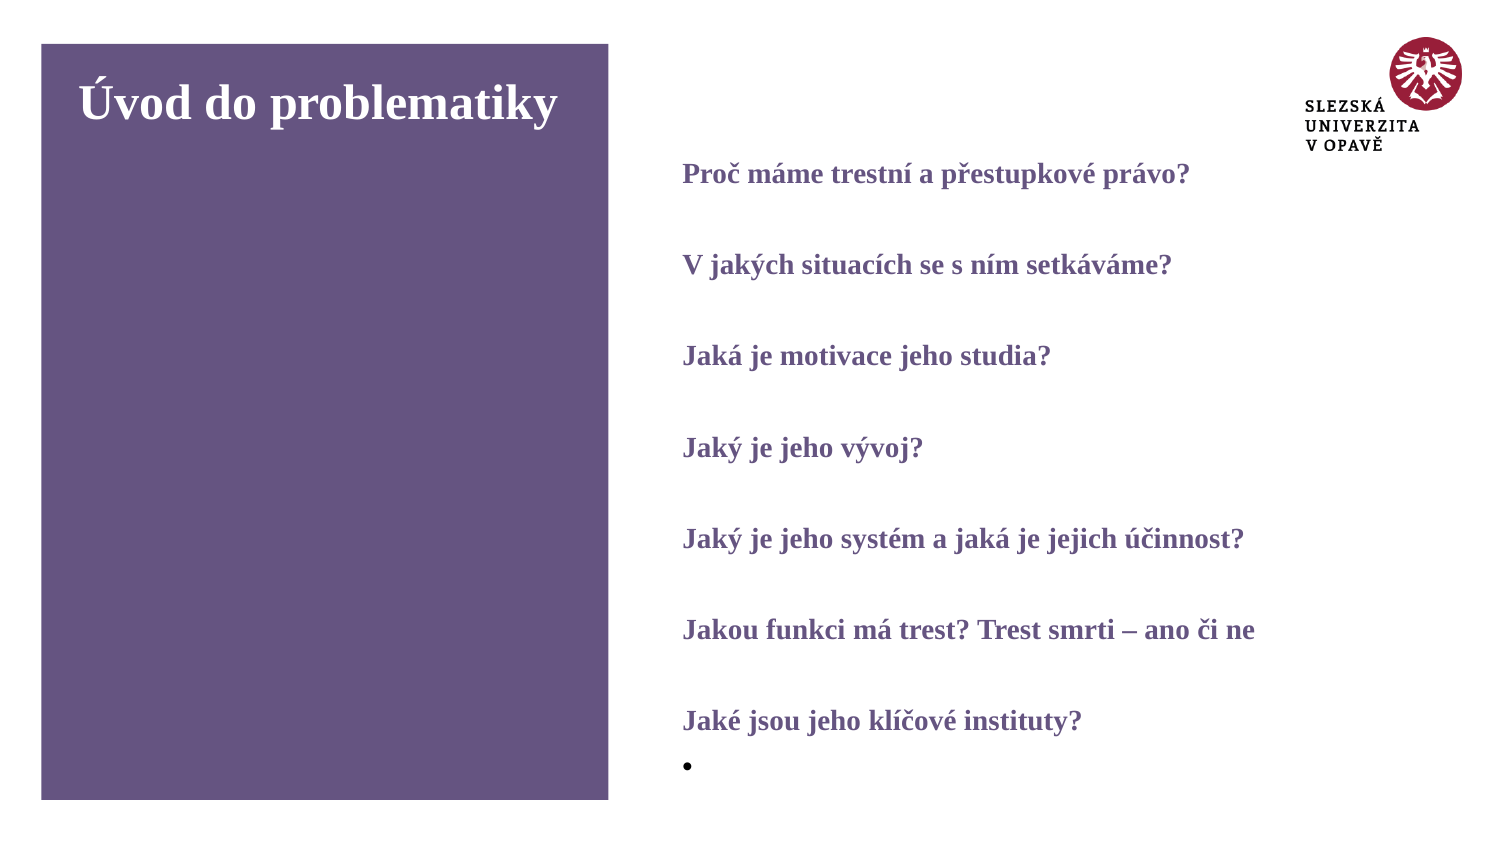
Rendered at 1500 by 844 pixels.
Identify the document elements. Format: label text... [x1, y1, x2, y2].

text_box Proč máme trestní a přestupkové právo? V jakých situacích se s ním setkáváme? Jaká je motivace jeho studia? Jaký je jeho vývoj? Jaký je jeho systém a jaká je jejich účinnost? Jakou funkci má trest? Trest smrti – ano či ne Jaké jsou jeho klíčové instituty? [667, 150, 1306, 777]
text_box [41, 43, 609, 800]
text_box Úvod do problematiky [63, 67, 586, 399]
picture [1305, 37, 1462, 151]
